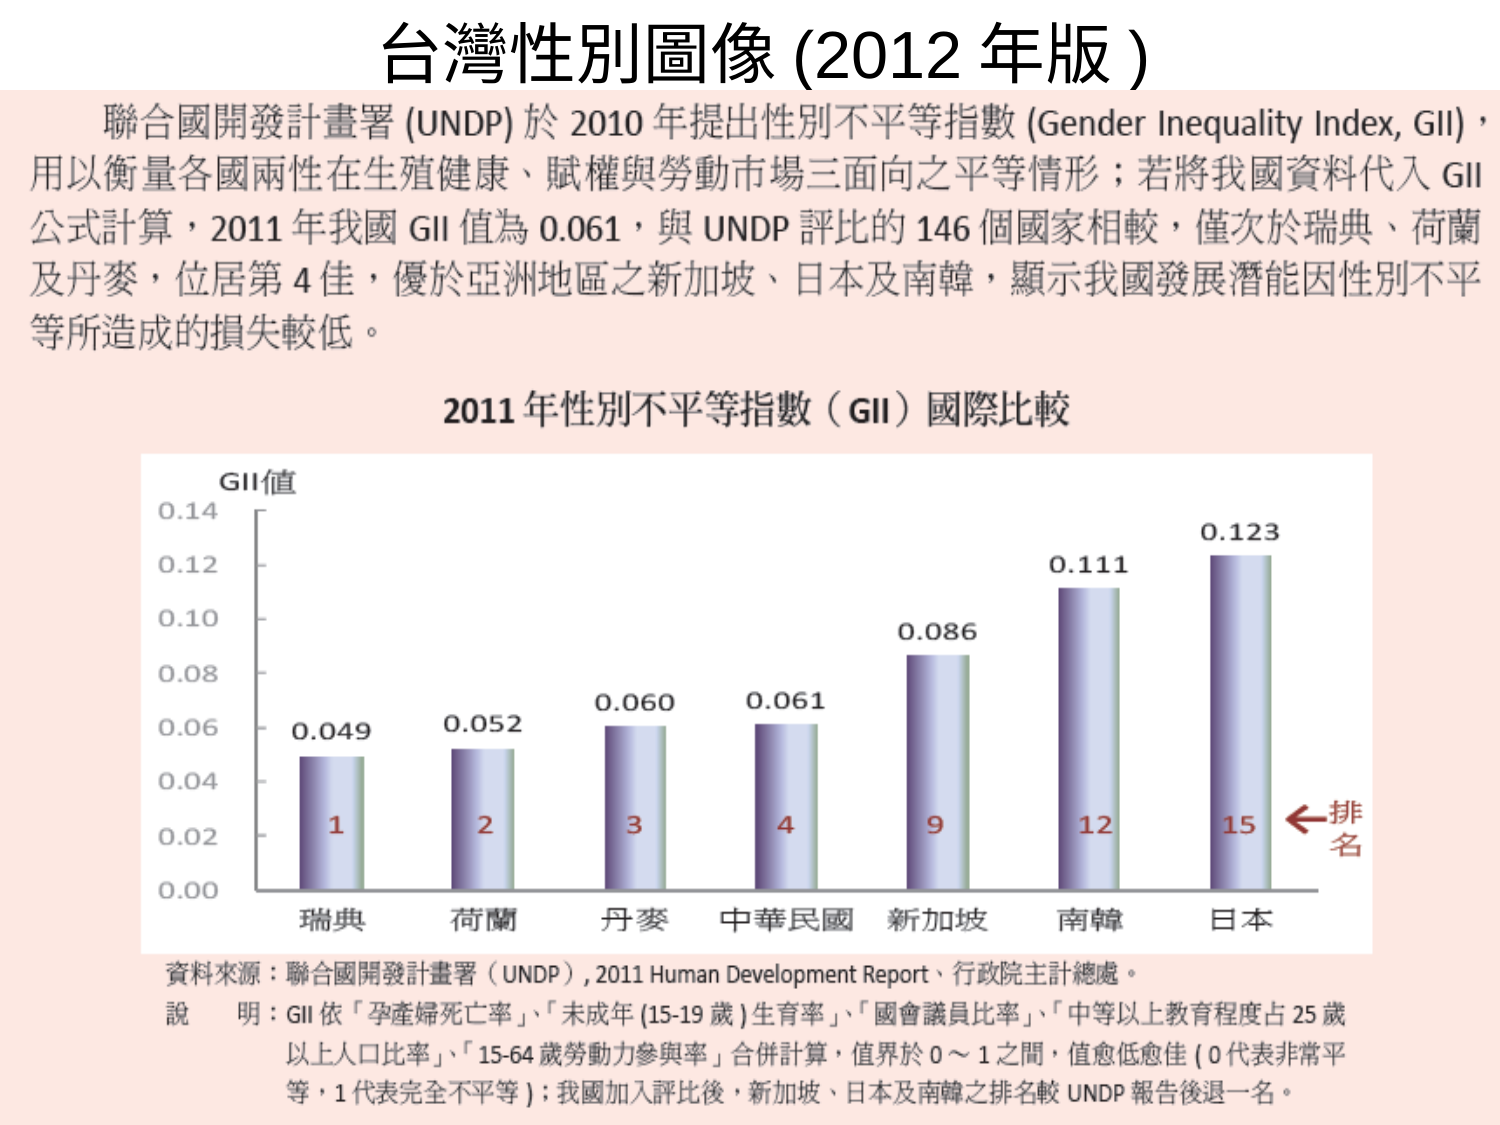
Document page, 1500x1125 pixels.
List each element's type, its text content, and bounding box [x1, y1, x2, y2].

title 台灣性別圖像(2012年版) [88, 0, 1439, 90]
picture [0, 90, 1500, 1125]
